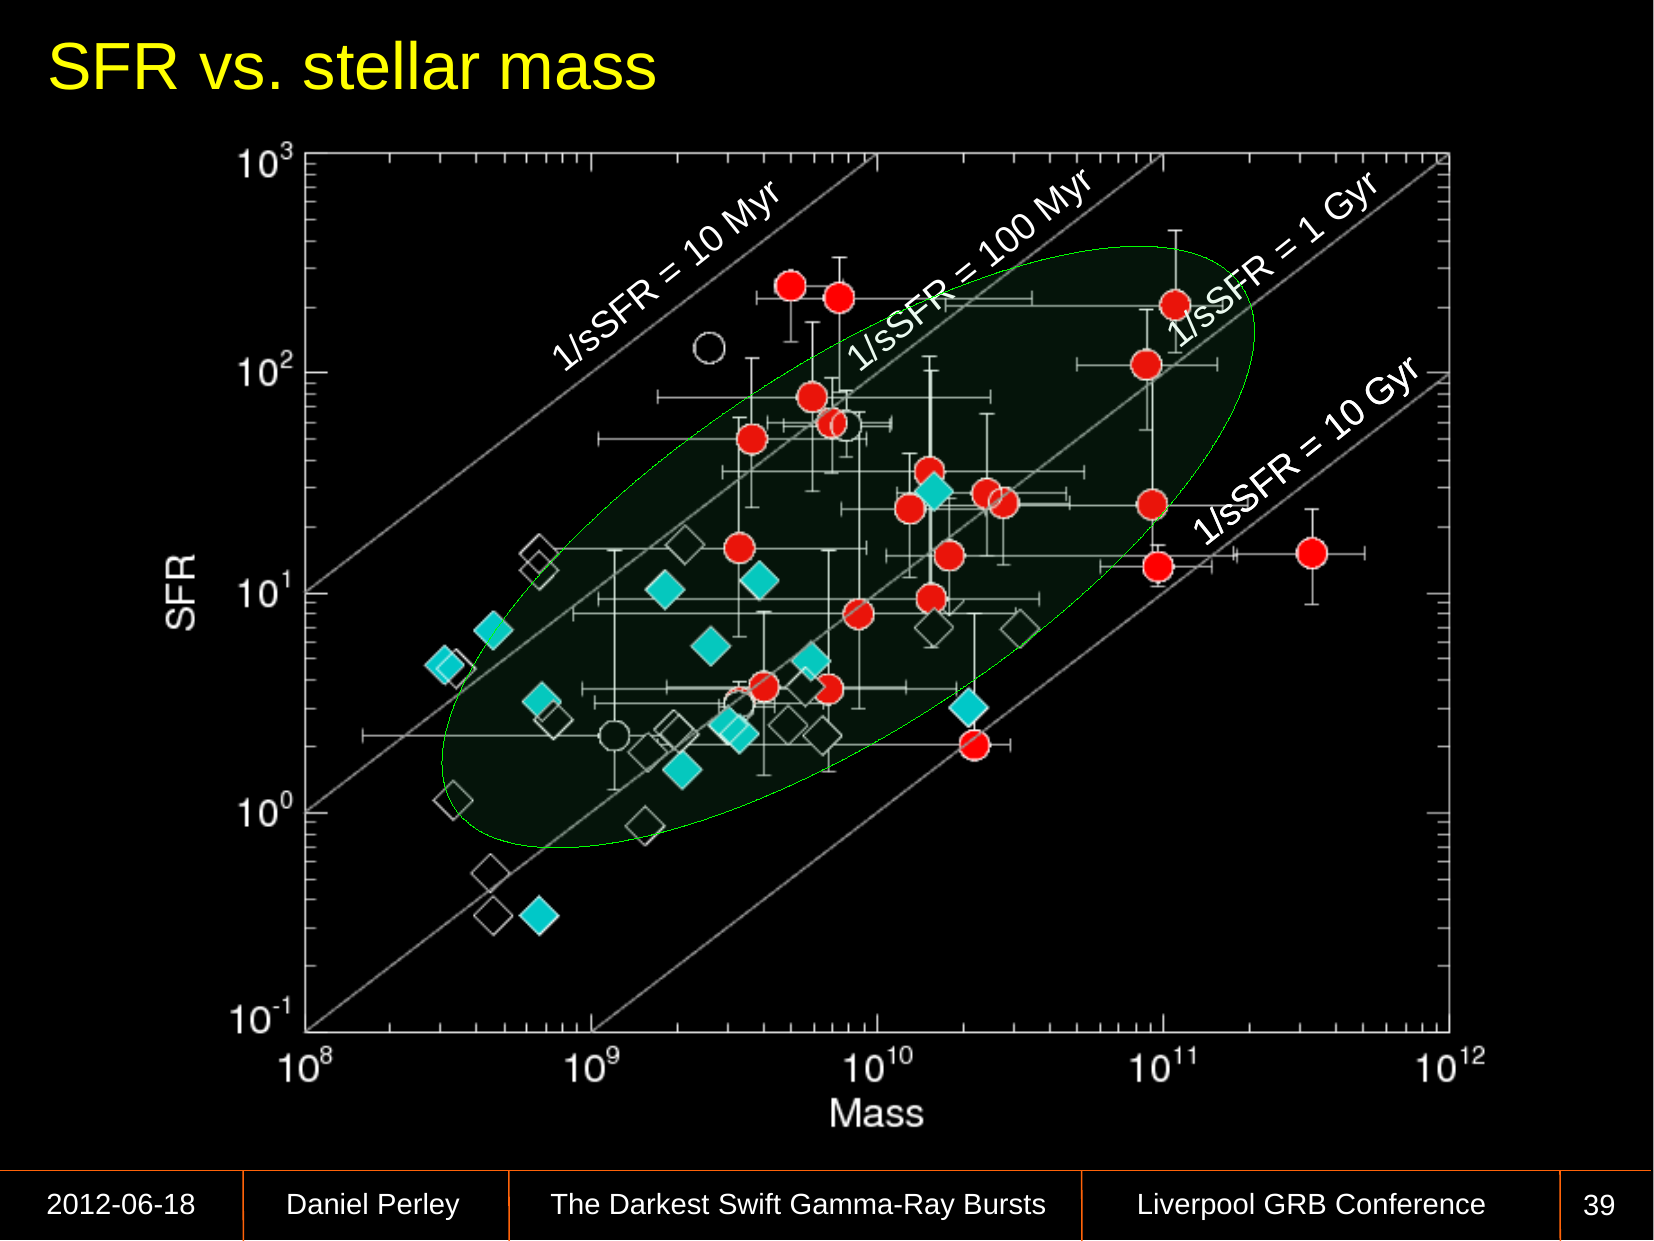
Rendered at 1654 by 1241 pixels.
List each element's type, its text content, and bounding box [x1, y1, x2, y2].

text_box 1/sSFR = 100 Myr [822, 132, 1166, 351]
title SFR vs. stellar mass [47, 25, 1564, 107]
text_box [441, 246, 1255, 848]
picture [150, 122, 1501, 1129]
text_box 1/sSFR = 10 Myr [526, 132, 870, 440]
text_box 1/sSFR = 1 Gyr [1220, 138, 1412, 311]
text_box 1/sSFR = 10 Gyr [1167, 325, 1481, 607]
